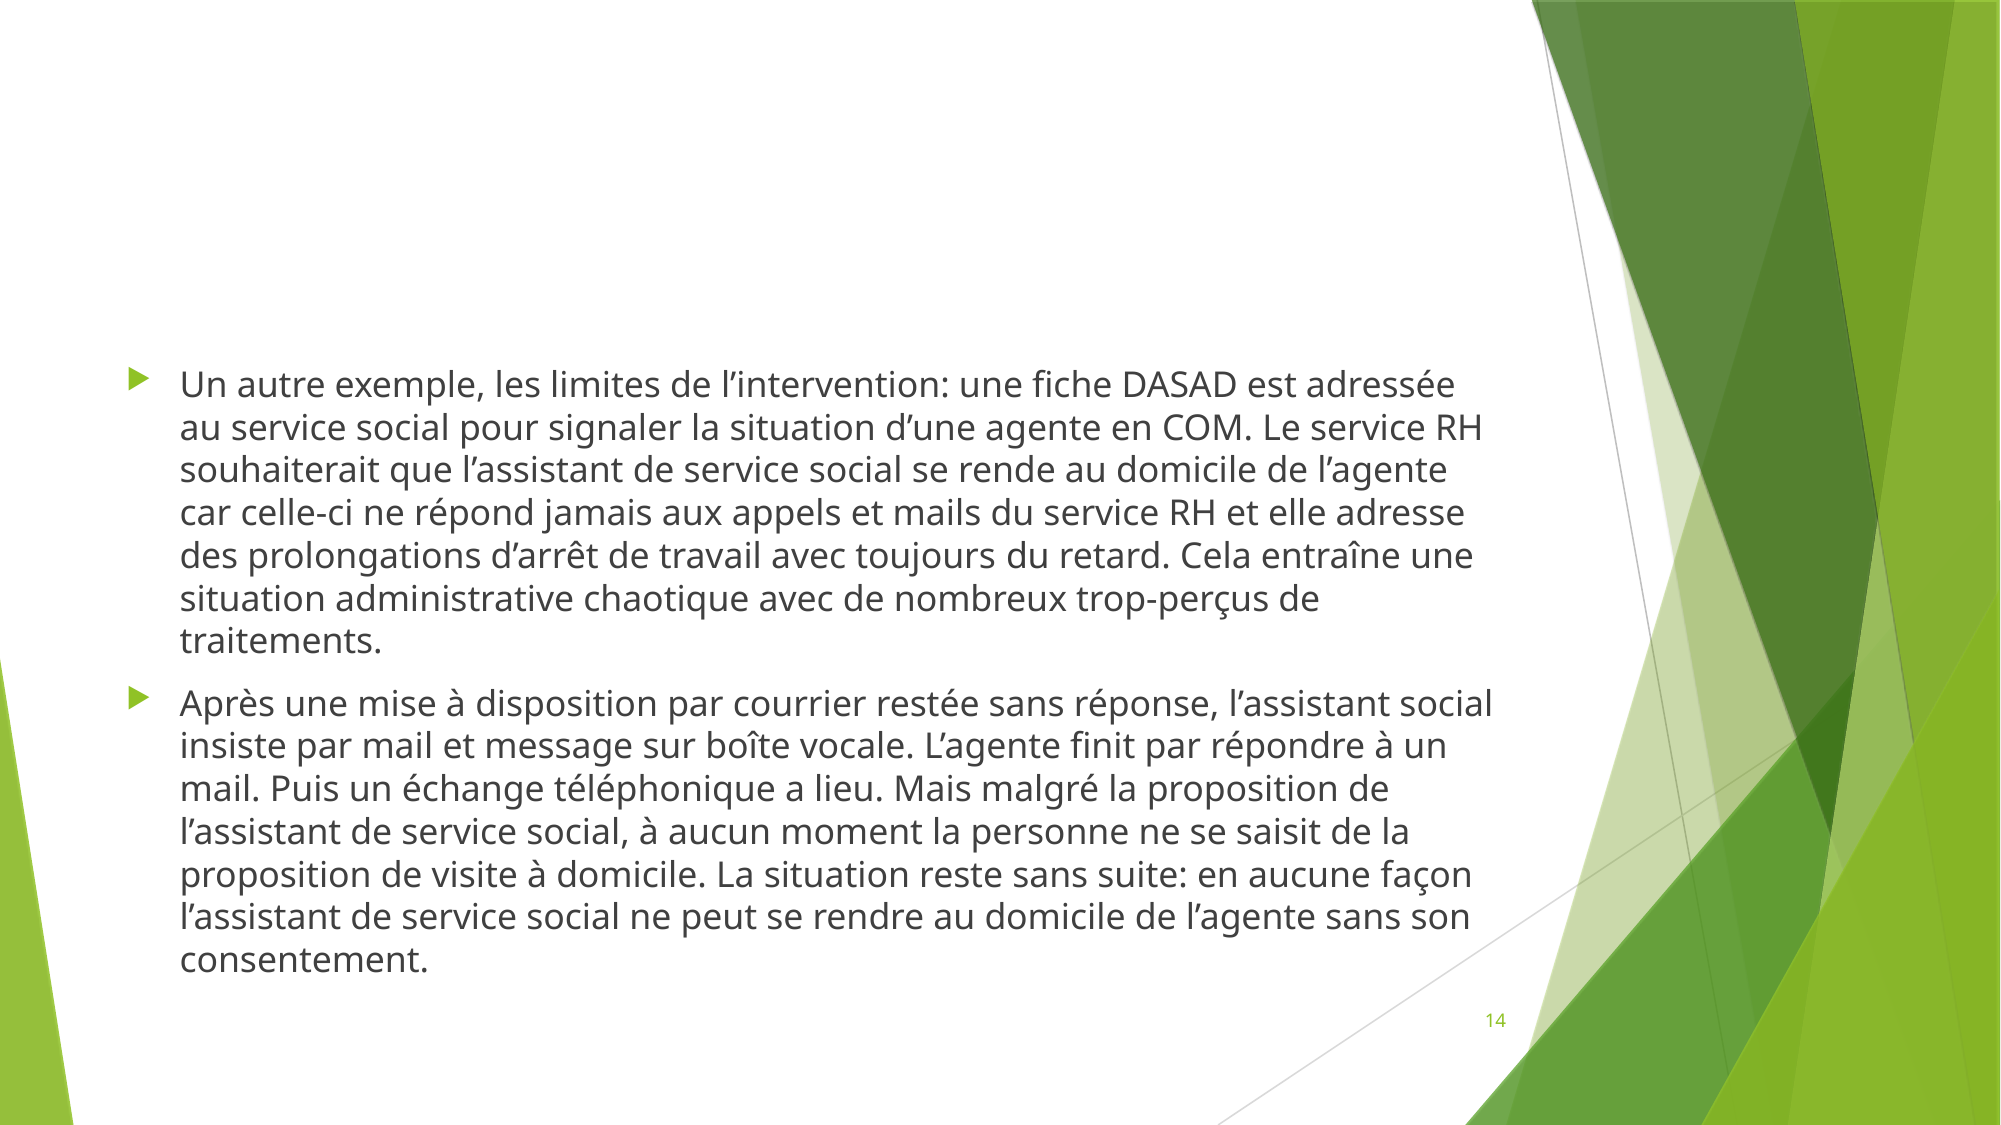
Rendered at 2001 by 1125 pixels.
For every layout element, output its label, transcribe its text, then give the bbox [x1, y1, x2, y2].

slide_number <numéro> [1409, 991, 1522, 1051]
list Un autre exemple, les limites de l’intervention: une fiche DASAD est adressée au service social pour signaler la situation d’une agente en COM. Le service RH souhaiterait que l’assistant de service social se rende au domicile de l’agente car celle-ci ne répond jamais aux appels et mails du service RH et elle adresse des prolongations d’arrêt de travail avec toujours du retard. Cela entraîne une situation administrative chaotique avec de nombreux trop-perçus de traitements. Après une mise à disposition par courrier restée sans réponse, l’assistant social insiste par mail et message sur boîte vocale. L’agente finit par répondre à un mail. Puis un échange téléphonique a lieu. Mais malgré la proposition de l’assistant de service social, à aucun moment la personne ne se saisit de la proposition de visite à domicile. La situation reste sans suite: en aucune façon l’assistant de service social ne peut se rendre au domicile de l’agente sans son consentement. [111, 354, 1522, 992]
